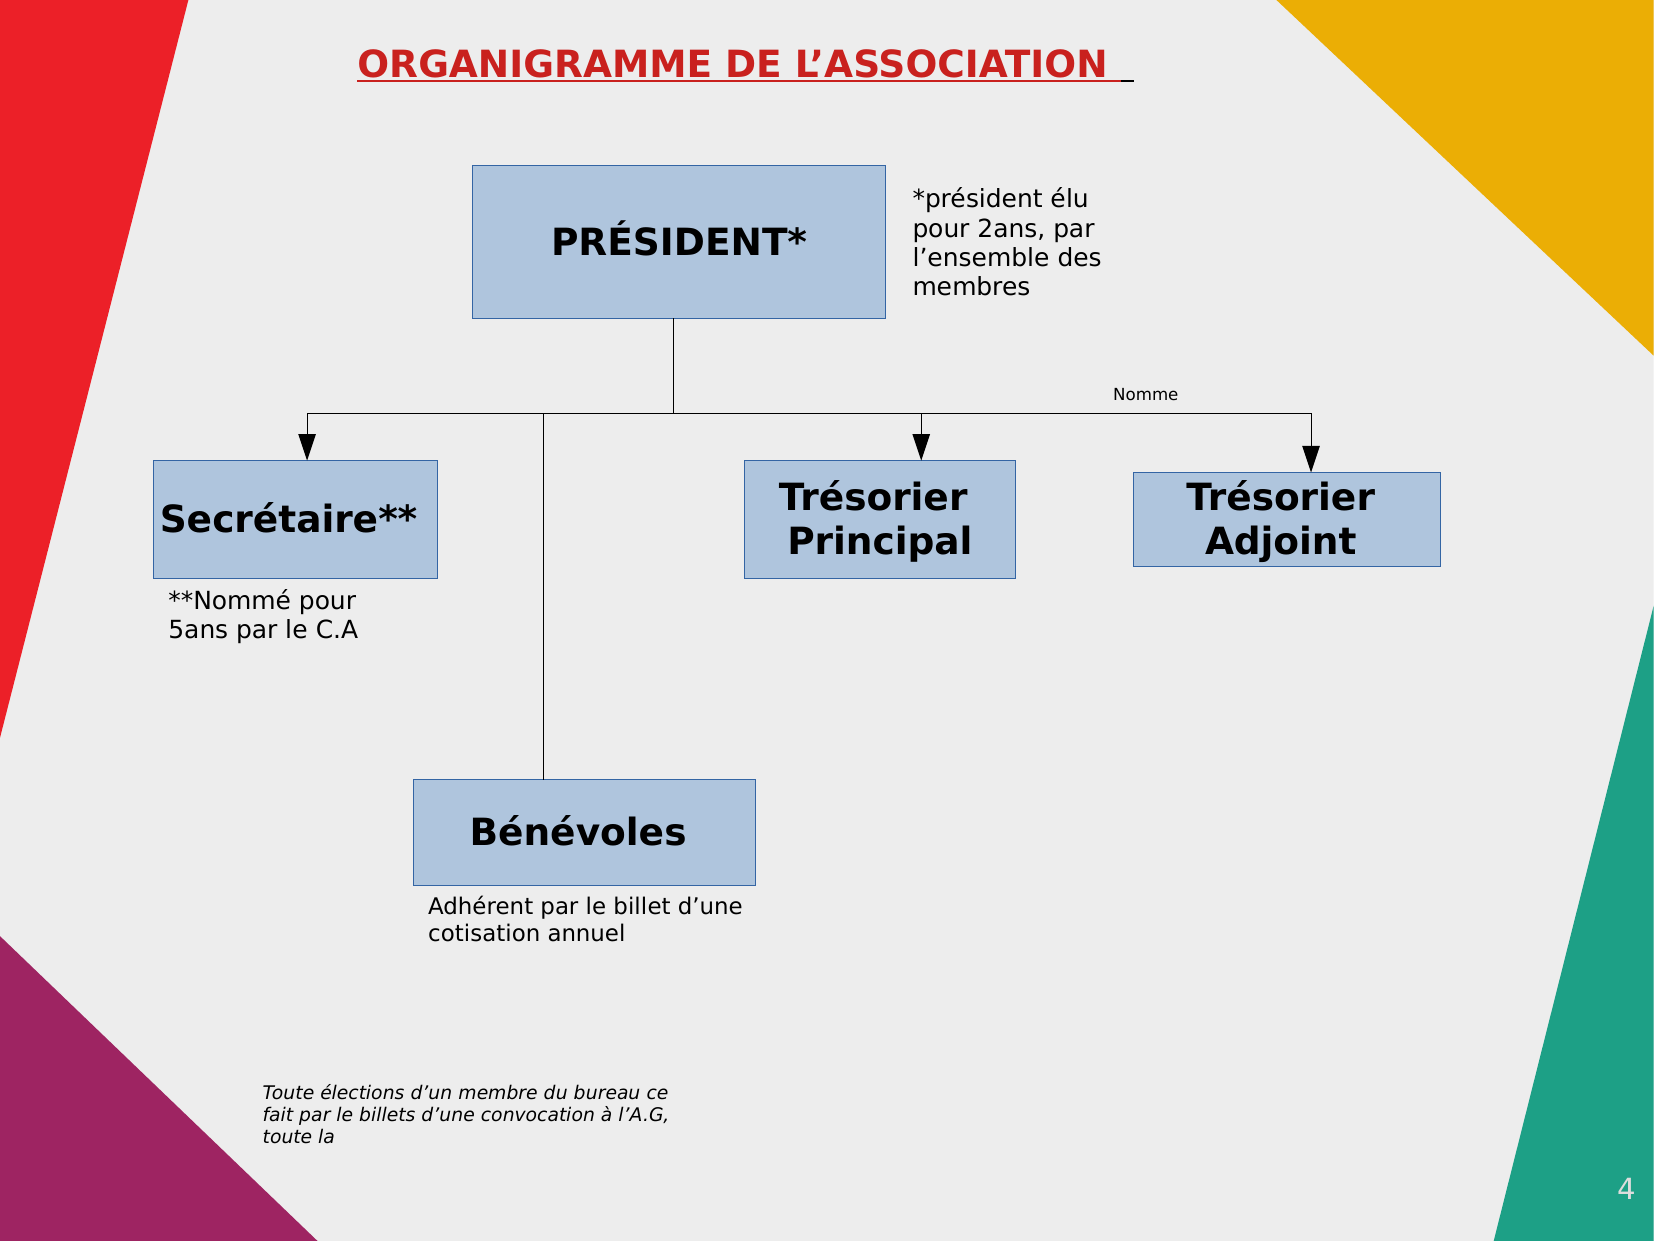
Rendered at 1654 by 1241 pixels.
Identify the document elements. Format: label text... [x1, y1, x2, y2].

text_box Bénévoles [413, 779, 756, 885]
text_box Adhérent par le billet d’une cotisation annuel [413, 885, 768, 955]
text_box Trésorier Adjoint [1133, 472, 1441, 567]
text_box Nomme [1098, 377, 1312, 449]
text_box Trésorier Principal [744, 460, 1016, 579]
text_box *président élu pour 2ans, par l’ensemble des membres [897, 177, 1134, 310]
text_box ORGANIGRAMME DE L’ASSOCIATION [342, 35, 1300, 142]
text_box PRÉSIDENT* [472, 165, 886, 319]
text_box Toute élections d’un membre du bureau ce fait par le billets d’une convocation à l’A.G, toute la [248, 1074, 697, 1156]
text_box Secrétaire** [153, 460, 438, 578]
text_box **Nommé pour 5ans par le C.A [153, 578, 438, 653]
